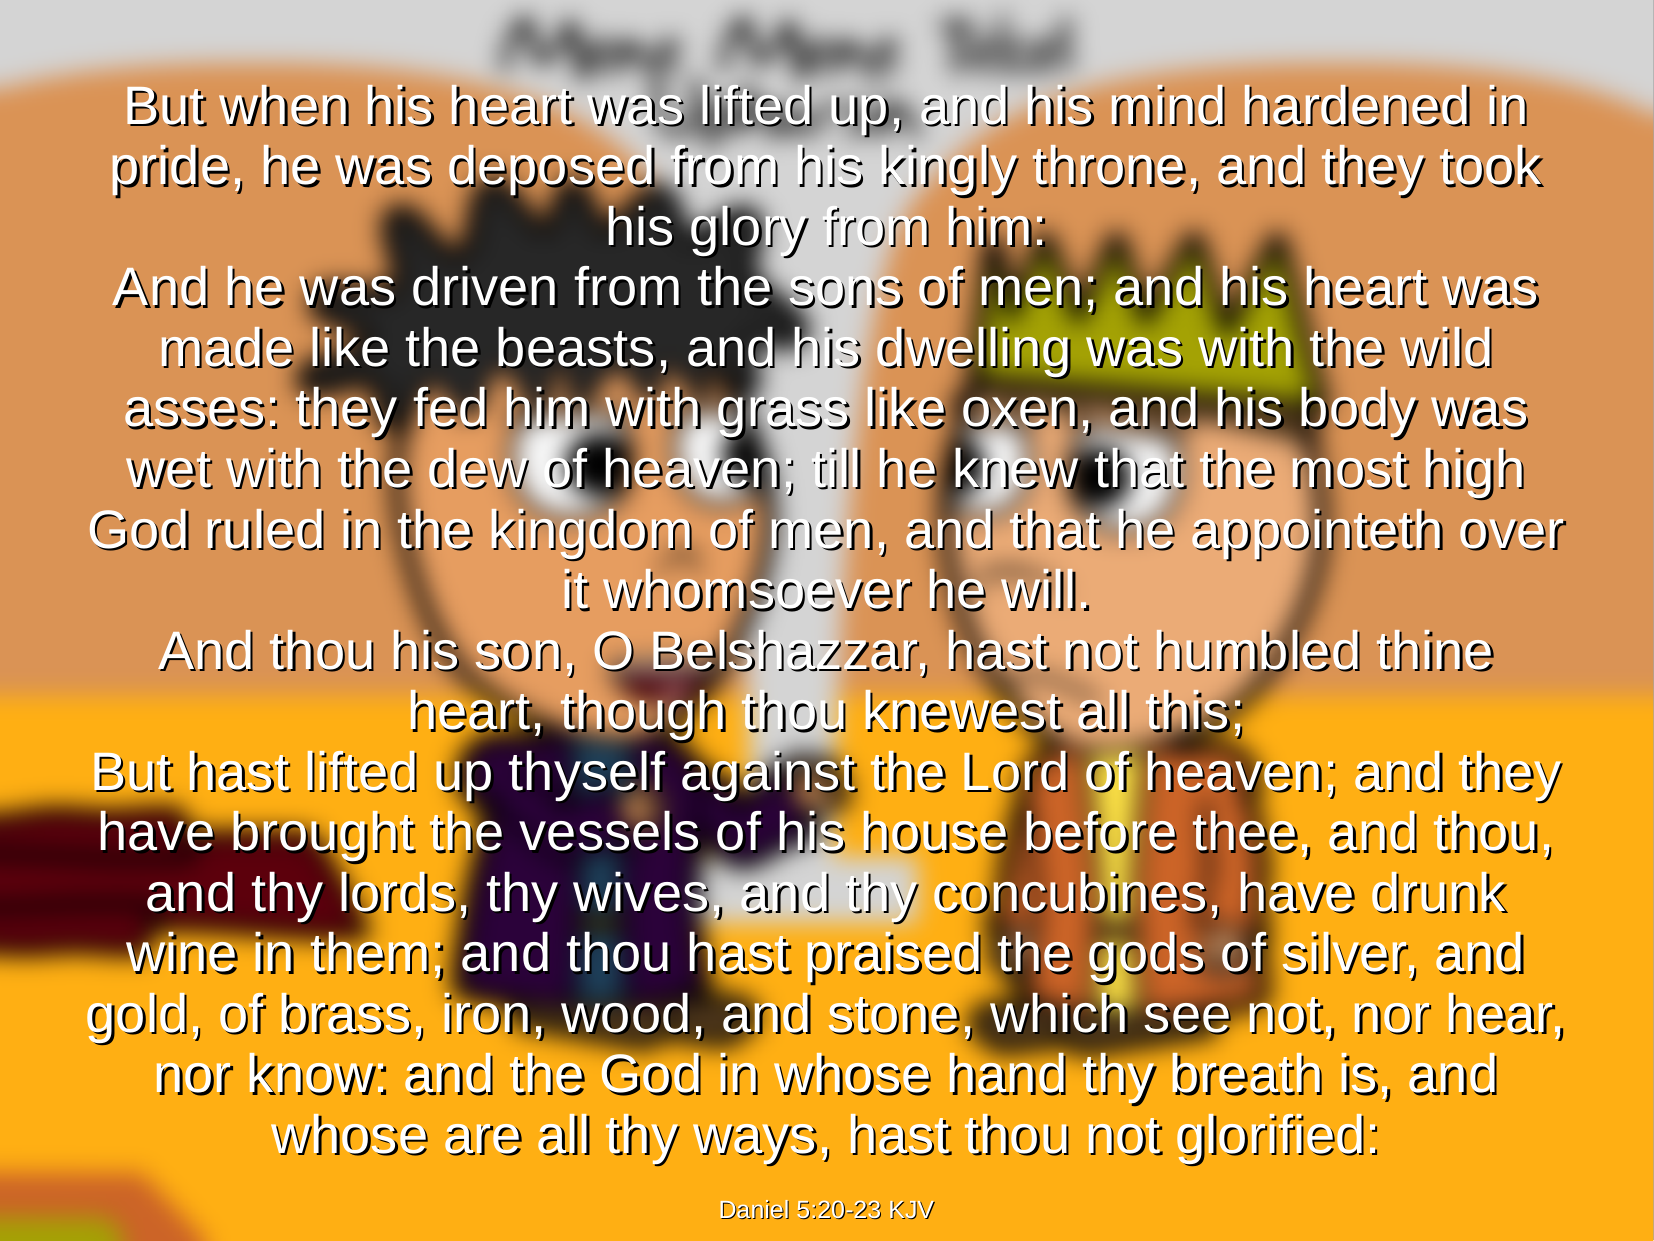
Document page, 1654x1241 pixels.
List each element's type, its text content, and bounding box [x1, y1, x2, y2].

title But when his heart was lifted up, and his mind hardened in pride, he was deposed from his kingly throne, and they took his glory from him: And he was driven from the sons of men; and his heart was made like the beasts, and his dwelling was with the wild asses: they fed him with grass like oxen, and his body was wet with the dew of heaven; till he knew that the most high God ruled in the kingdom of men, and that he appointeth over it whomsoever he will. And thou his son, O Belshazzar, hast not humbled thine heart, though thou knewest all this; But hast lifted up thyself against the Lord of heaven; and they have brought the vessels of his house before thee, and thou, and thy lords, thy wives, and thy concubines, have drunk wine in them; and thou hast praised the gods of silver, and gold, of brass, iron, wood, and stone, which see not, nor hear, nor know: and the God in whose hand thy breath is, and whose are all thy ways, hast thou not glorified: [84, 57, 1570, 1183]
picture [0, 0, 1654, 1241]
text_box Daniel 5:20-23 KJV [703, 1187, 950, 1231]
